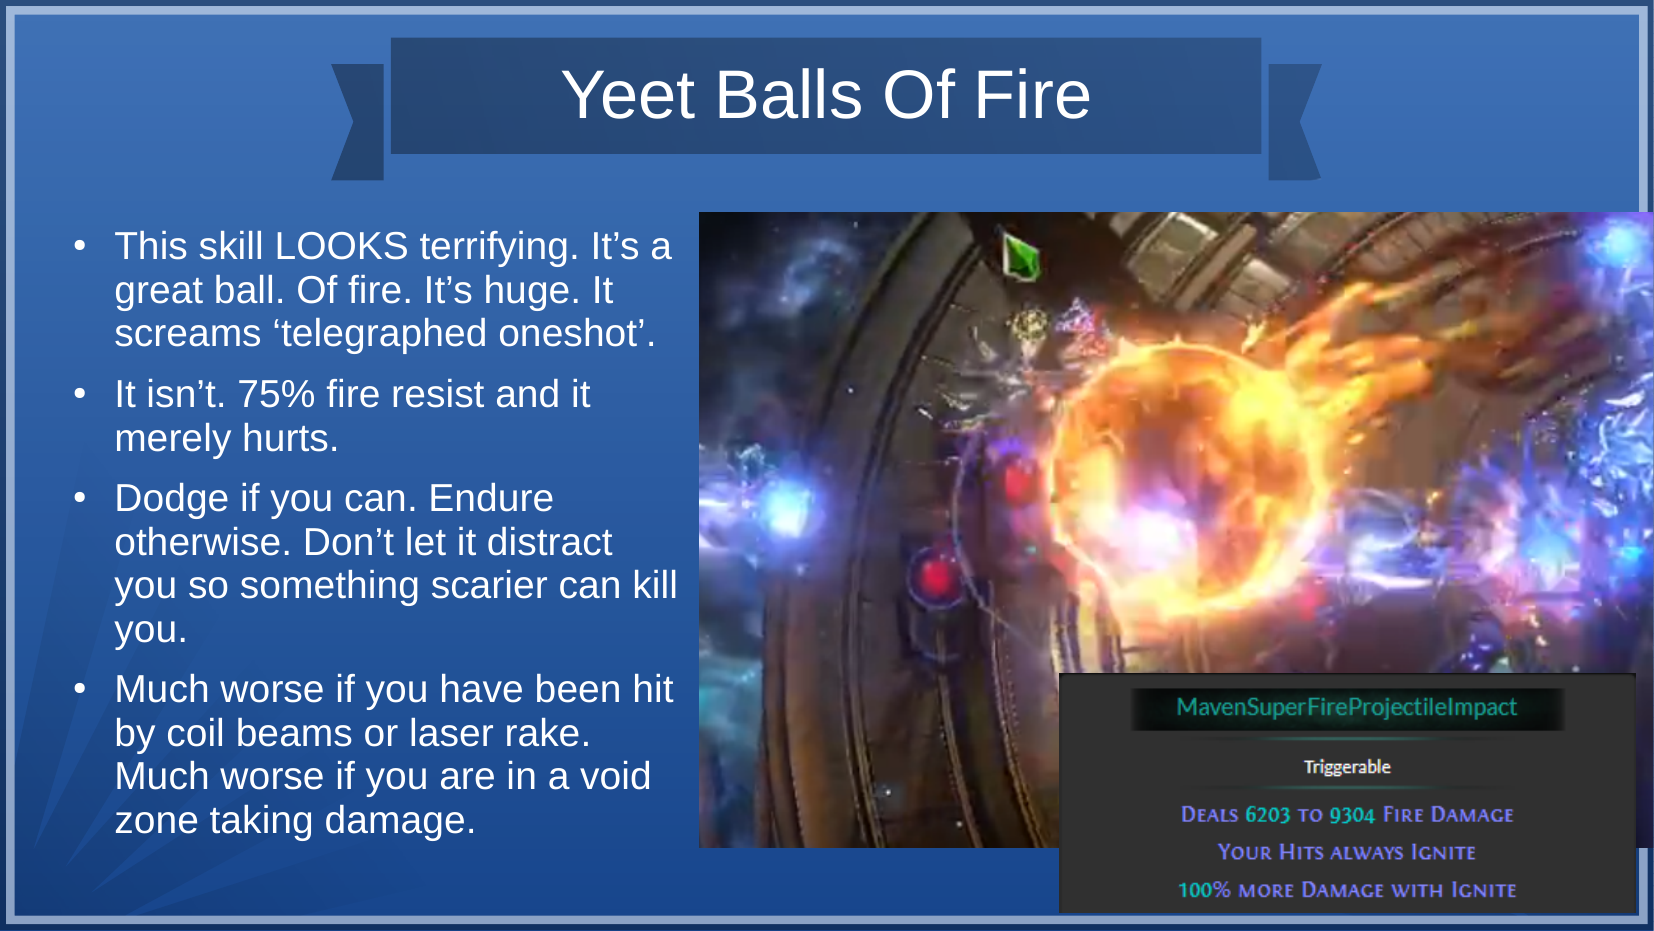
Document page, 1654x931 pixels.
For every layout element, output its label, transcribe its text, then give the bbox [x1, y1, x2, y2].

picture [699, 212, 1654, 913]
list This skill LOOKS terrifying. It’s a great ball. Of fire. It’s huge. It screams ‘telegraphed oneshot’. It isn’t. 75% fire resist and it merely hurts. Dodge if you can. Endure otherwise. Don’t let it distract you so something scarier can kill you. Much worse if you have been hit by coil beams or laser rake. Much worse if you are in a void zone taking damage. [59, 224, 680, 848]
title Yeet Balls Of Fire [389, 35, 1264, 154]
